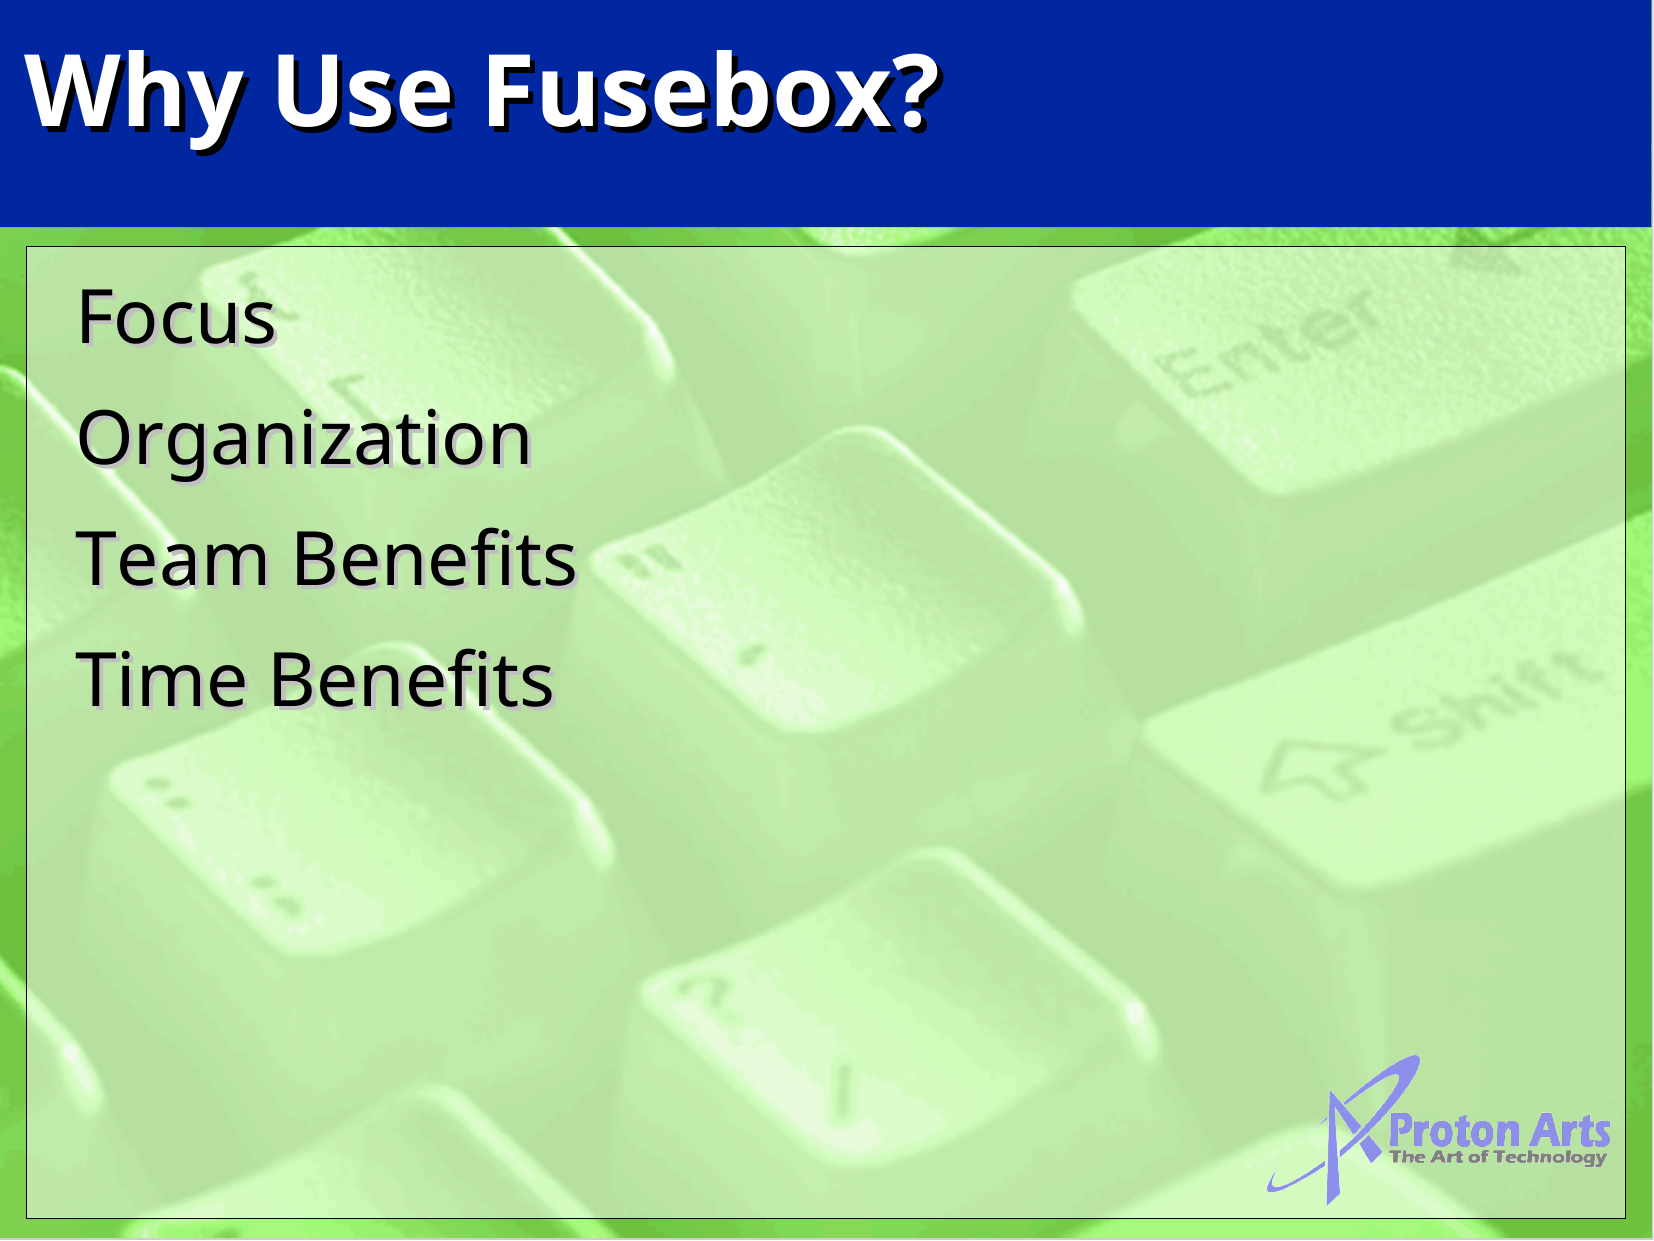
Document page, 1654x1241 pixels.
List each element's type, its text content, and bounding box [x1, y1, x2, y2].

list Focus Organization Team Benefits Time Benefits [75, 263, 1425, 1006]
picture [0, 228, 1652, 1238]
title Why Use Fusebox? [24, 0, 1425, 216]
